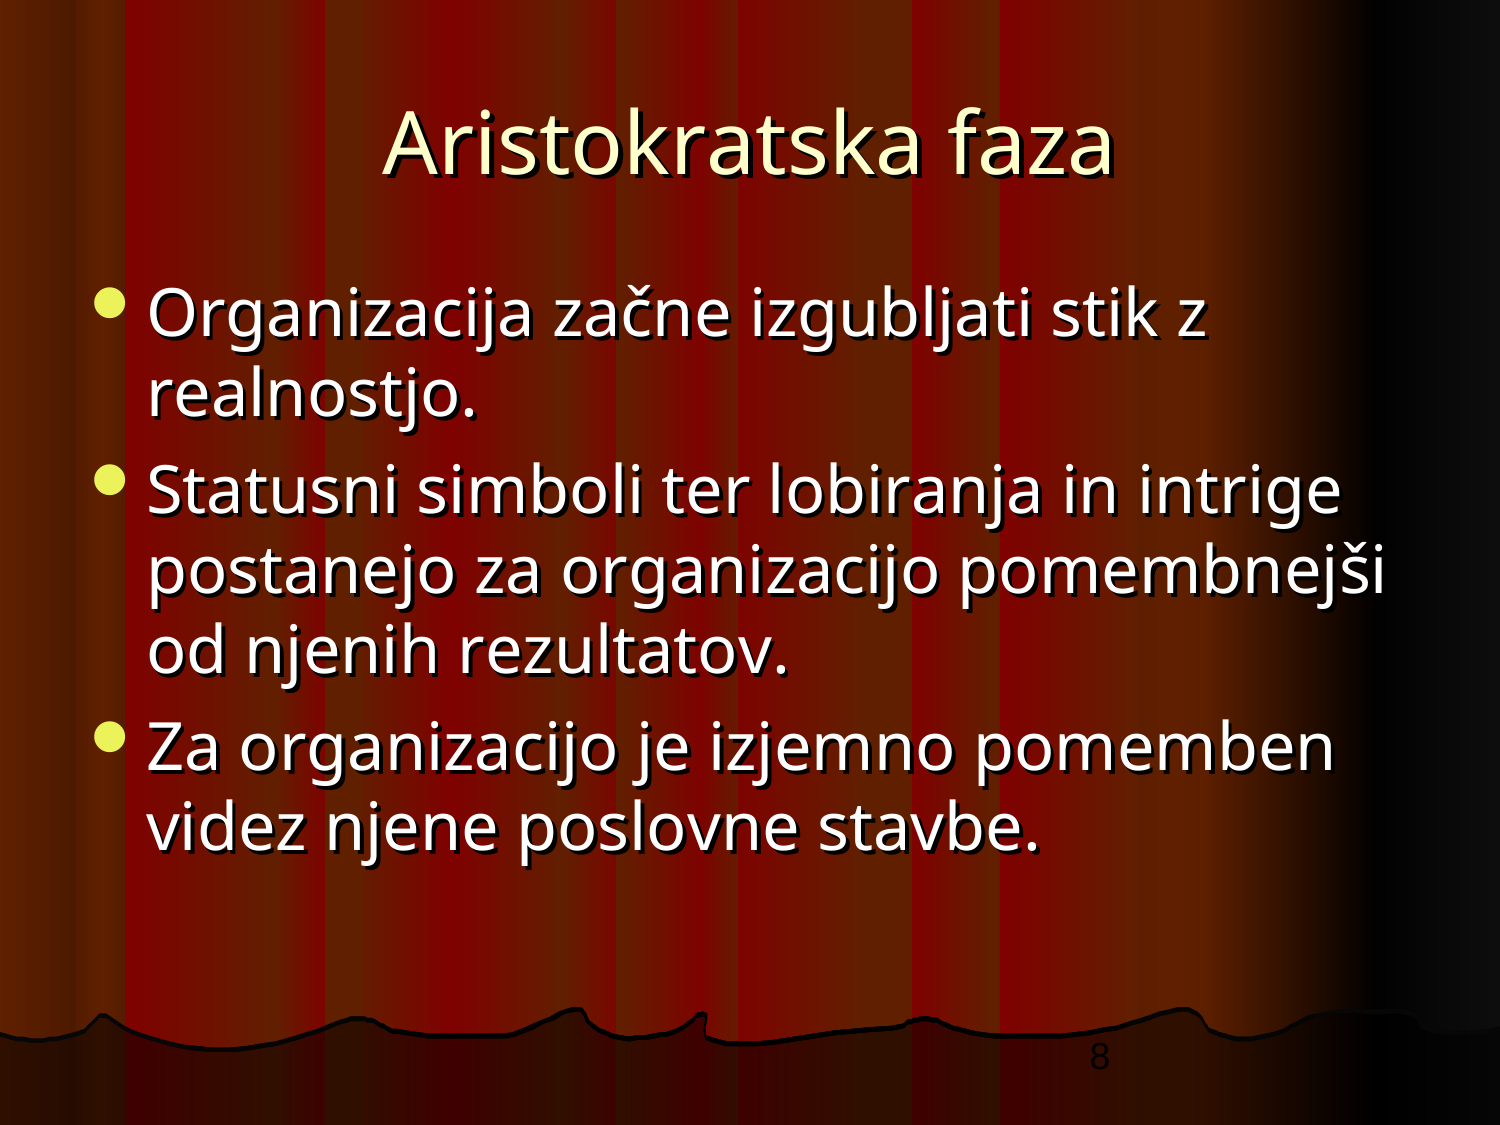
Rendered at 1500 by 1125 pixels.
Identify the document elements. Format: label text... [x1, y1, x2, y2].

title Aristokratska faza [75, 45, 1426, 233]
list Organizacija začne izgubljati stik z realnostjo. Statusni simboli ter lobiranja in intrige postanejo za organizacijo pomembnejši od njenih rezultatov. Za organizacijo je izjemno pomemben videz njene poslovne stavbe. [75, 262, 1426, 1006]
